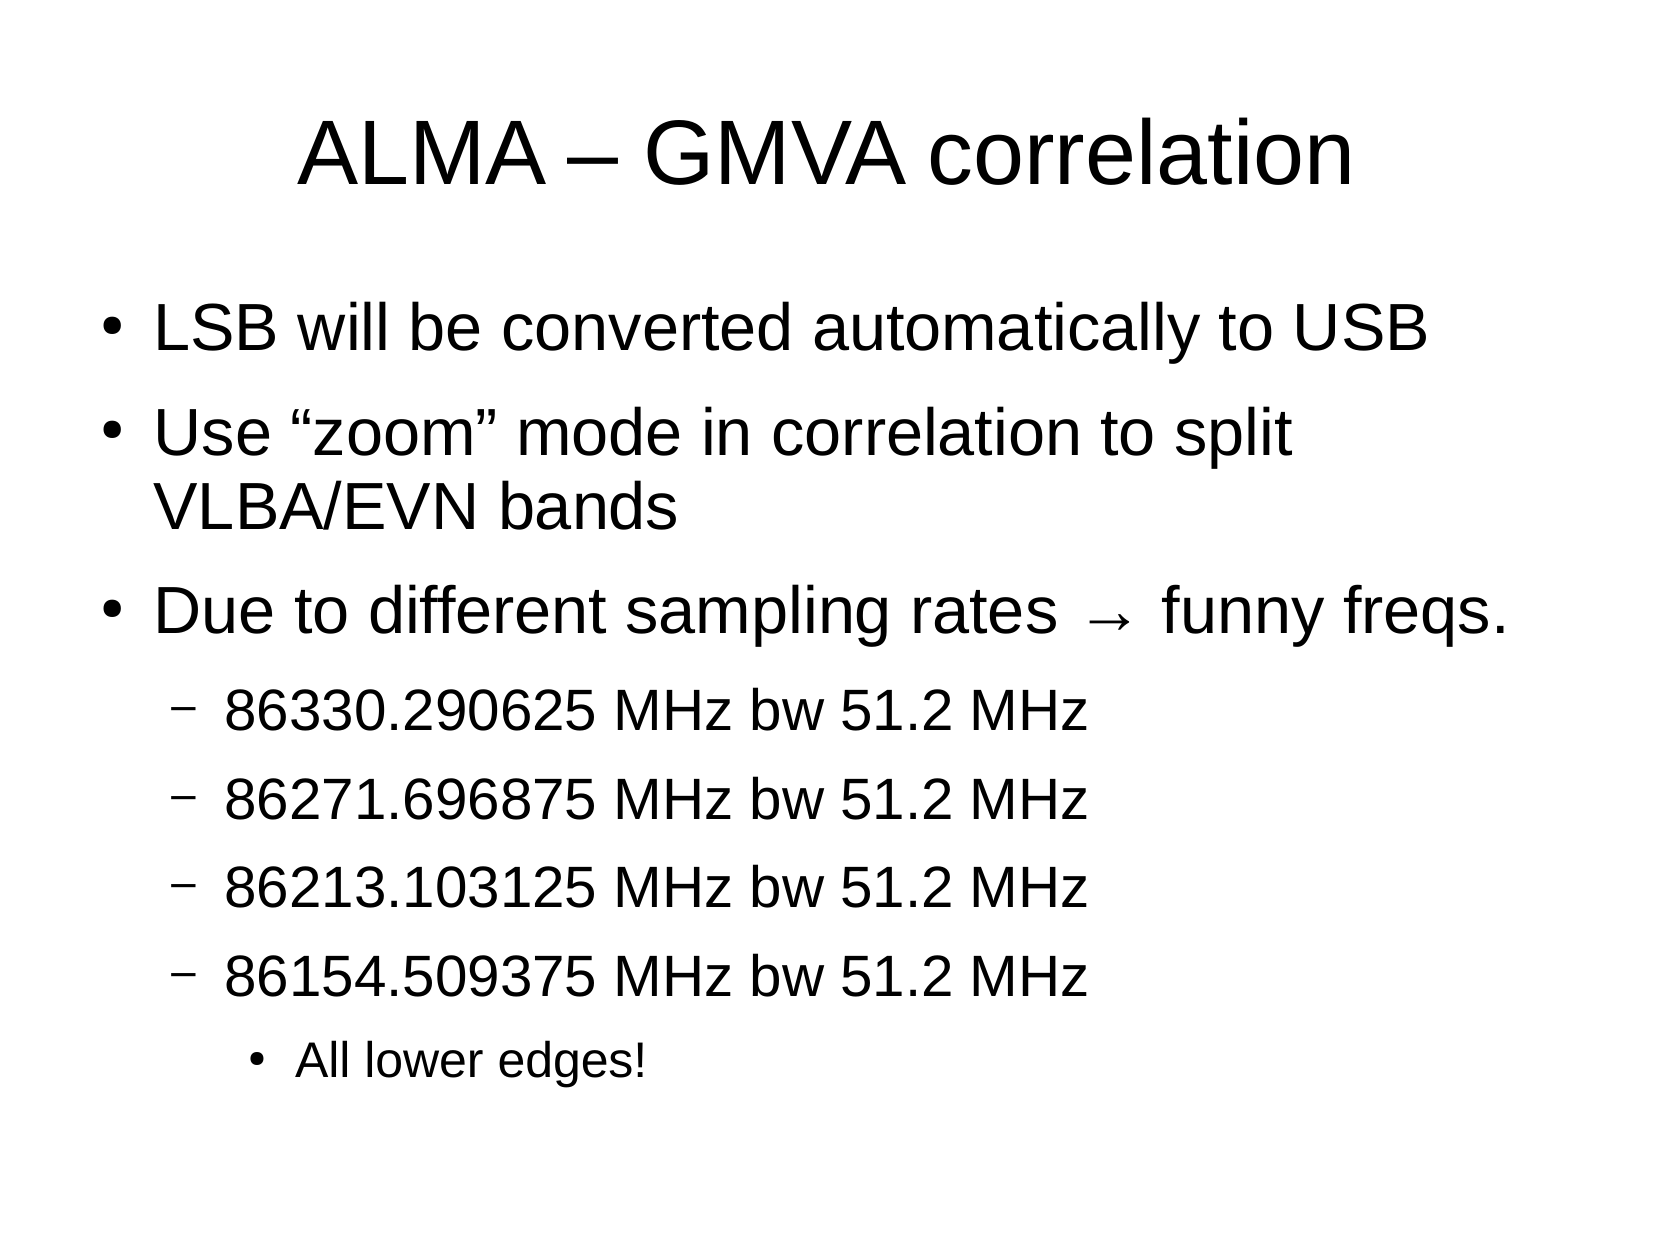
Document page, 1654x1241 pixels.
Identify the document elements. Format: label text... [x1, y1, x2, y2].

title ALMA – GMVA correlation [82, 49, 1571, 257]
list LSB will be converted automatically to USB Use “zoom” mode in correlation to split VLBA/EVN bands Due to different sampling rates → funny freqs. 86330.290625 MHz bw 51.2 MHz 86271.696875 MHz bw 51.2 MHz 86213.103125 MHz bw 51.2 MHz 86154.509375 MHz bw 51.2 MHz All lower edges! [82, 290, 1571, 1109]
